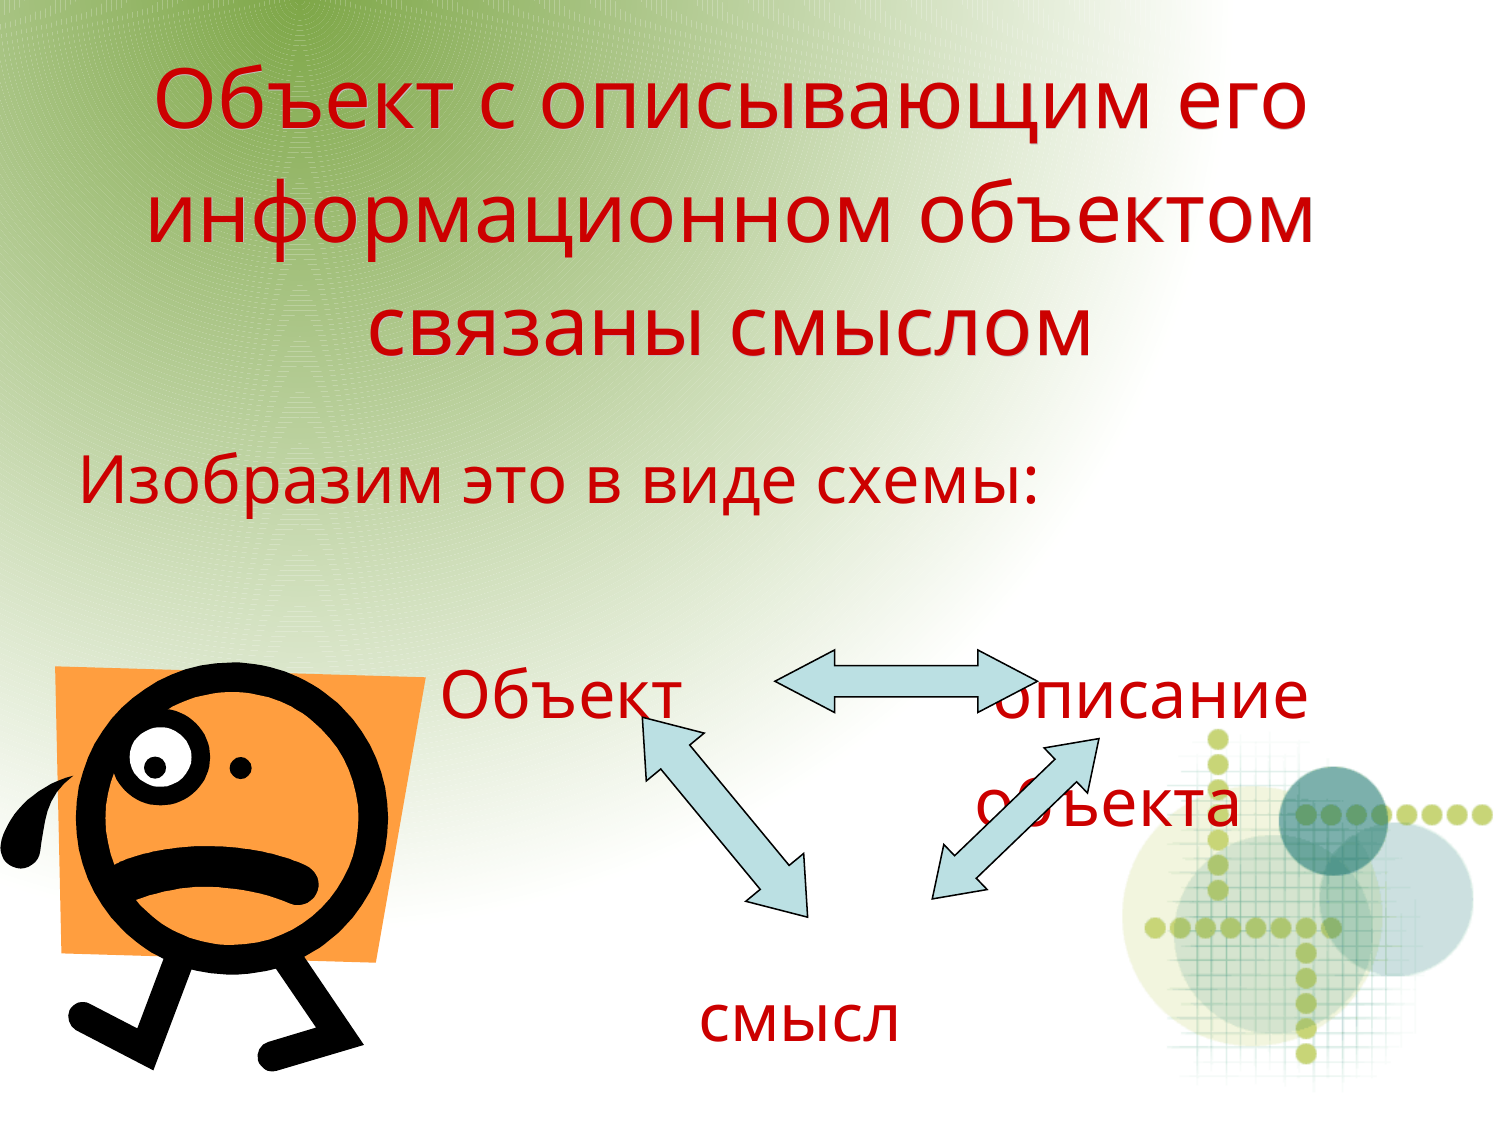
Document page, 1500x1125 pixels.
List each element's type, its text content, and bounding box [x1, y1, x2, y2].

list Изобразим это в виде схемы: Объект описание объекта смысл [62, 425, 1426, 1082]
text_box [774, 649, 1038, 713]
title Объект с описывающим его информационном объектом связаны смыслом [37, 28, 1425, 392]
text_box [642, 717, 808, 918]
picture [1110, 718, 1500, 1098]
picture [0, 662, 426, 1073]
text_box [932, 738, 1099, 899]
